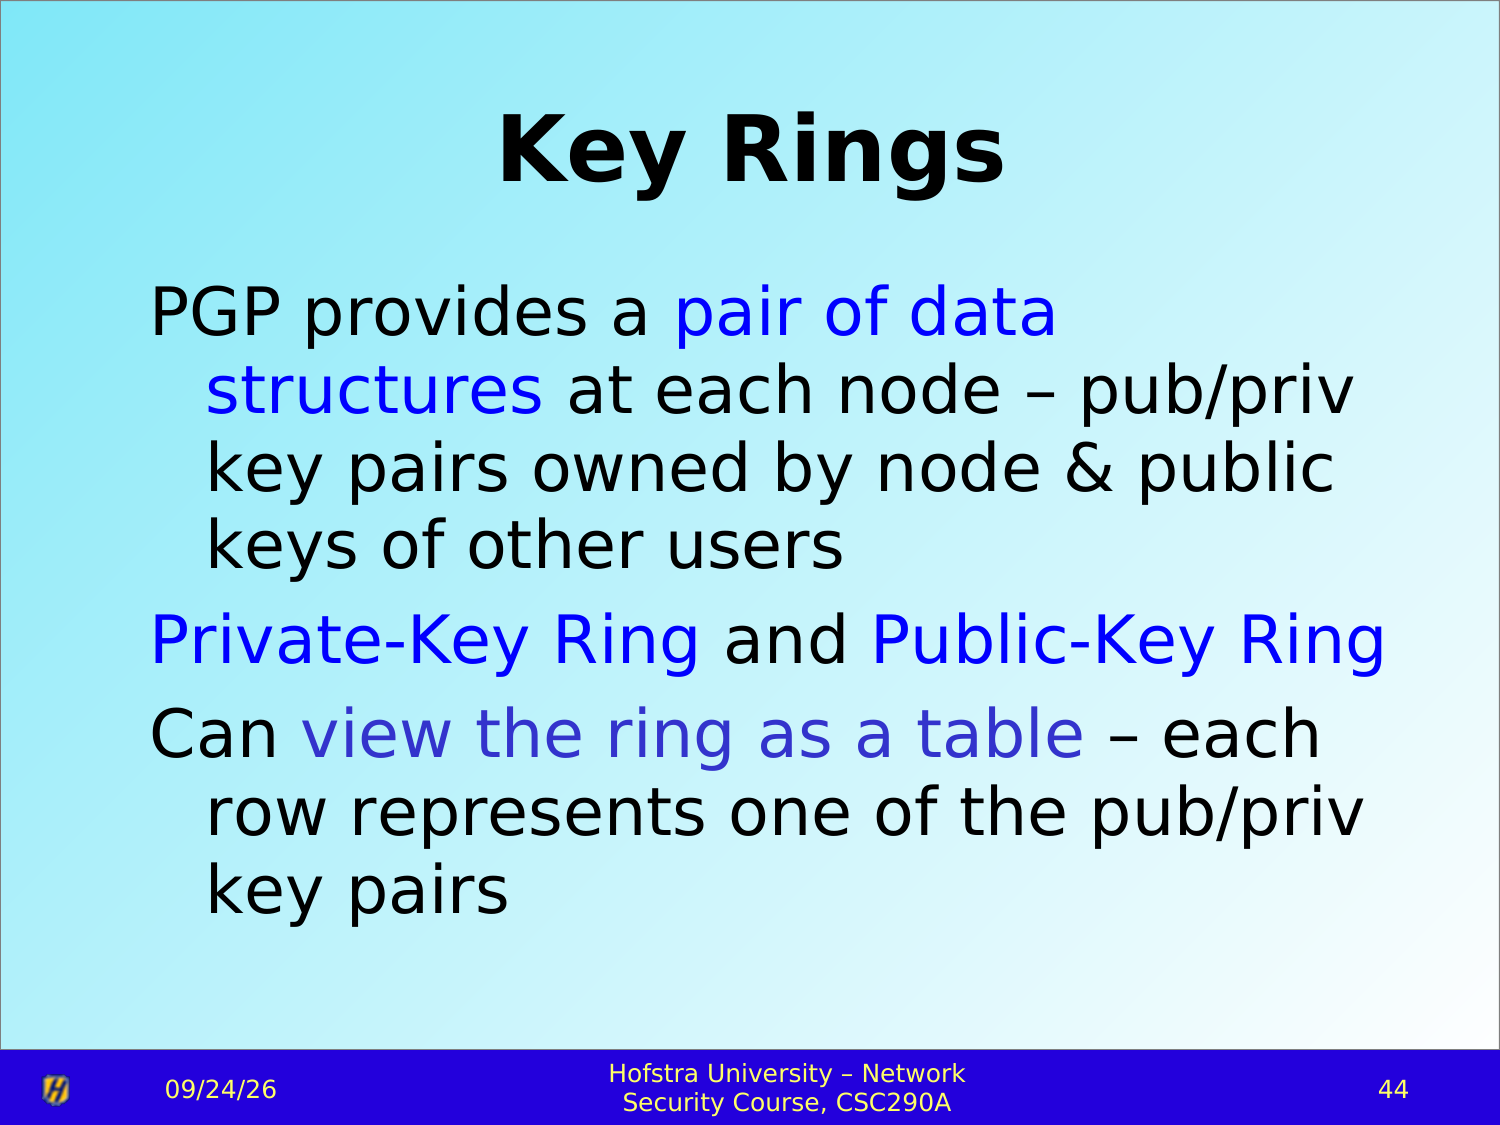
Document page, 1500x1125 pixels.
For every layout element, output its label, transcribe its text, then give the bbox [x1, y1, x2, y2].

title Key Rings [112, 85, 1391, 212]
picture [37, 1072, 76, 1110]
list PGP provides a pair of data structures at each node – pub/priv key pairs owned by node & public keys of other users Private-Key Ring and Public-Key Ring Can view the ring as a table – each row represents one of the pub/priv key pairs [134, 265, 1410, 1015]
